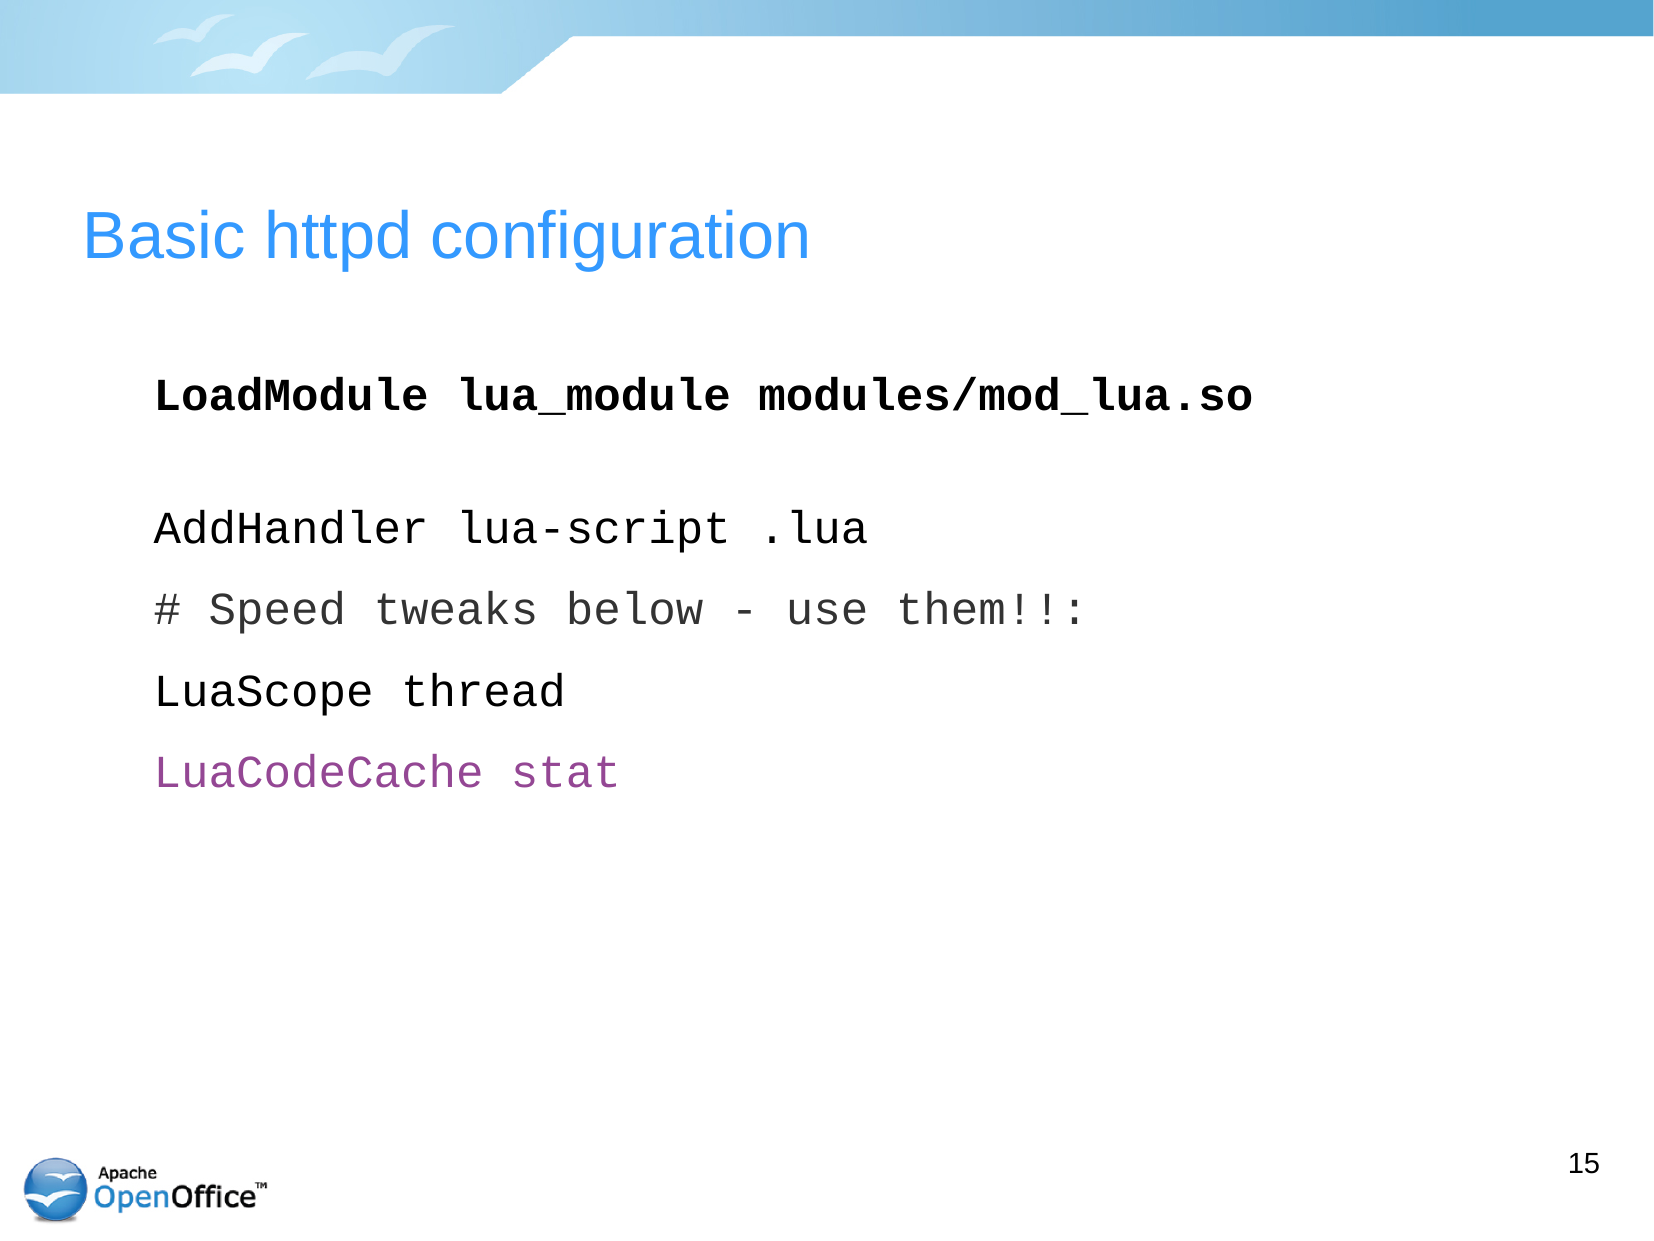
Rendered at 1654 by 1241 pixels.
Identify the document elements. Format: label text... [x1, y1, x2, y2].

title Basic httpd configuration [82, 132, 1571, 340]
picture [0, 0, 1654, 1241]
list LoadModule lua_module modules/mod_lua.so AddHandler lua-script .lua # Speed tweaks below - use them!!: LuaScope thread LuaCodeCache stat [82, 372, 1571, 1093]
